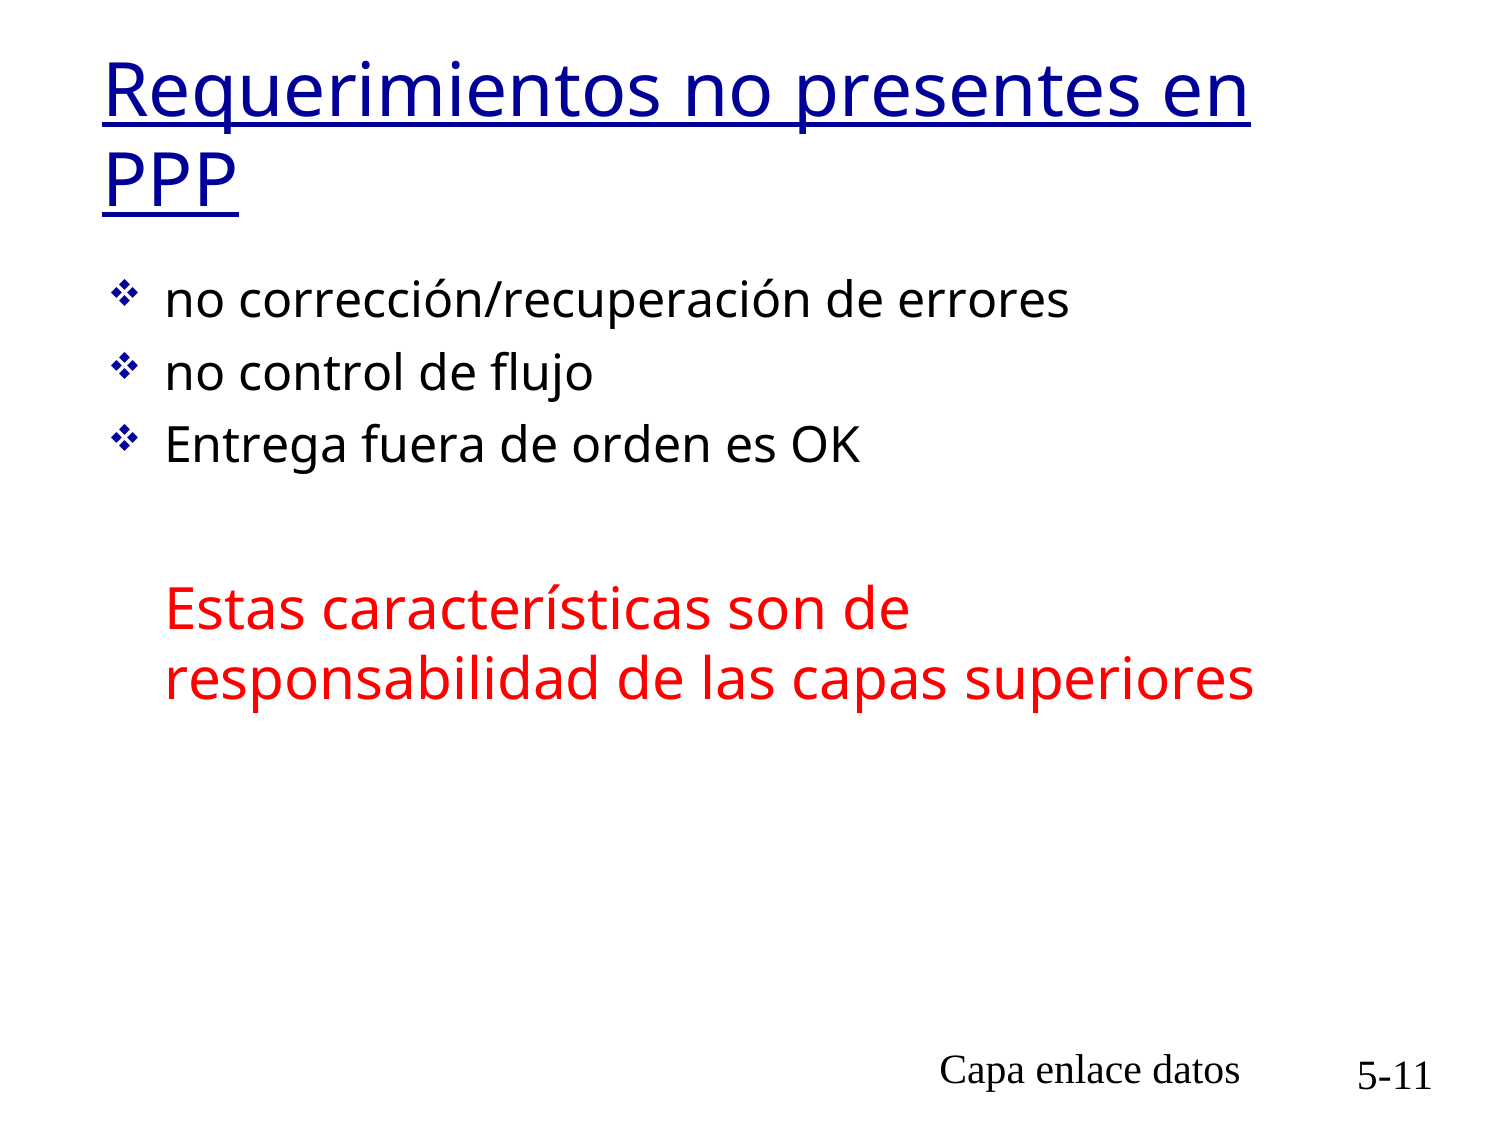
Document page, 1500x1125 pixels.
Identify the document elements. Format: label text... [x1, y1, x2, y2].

title Requerimientos no presentes en PPP [87, 33, 1363, 229]
list no corrección/recuperación de errores no control de flujo Entrega fuera de orden es OK Estas características son de responsabilidad de las capas superiores [93, 260, 1369, 1066]
